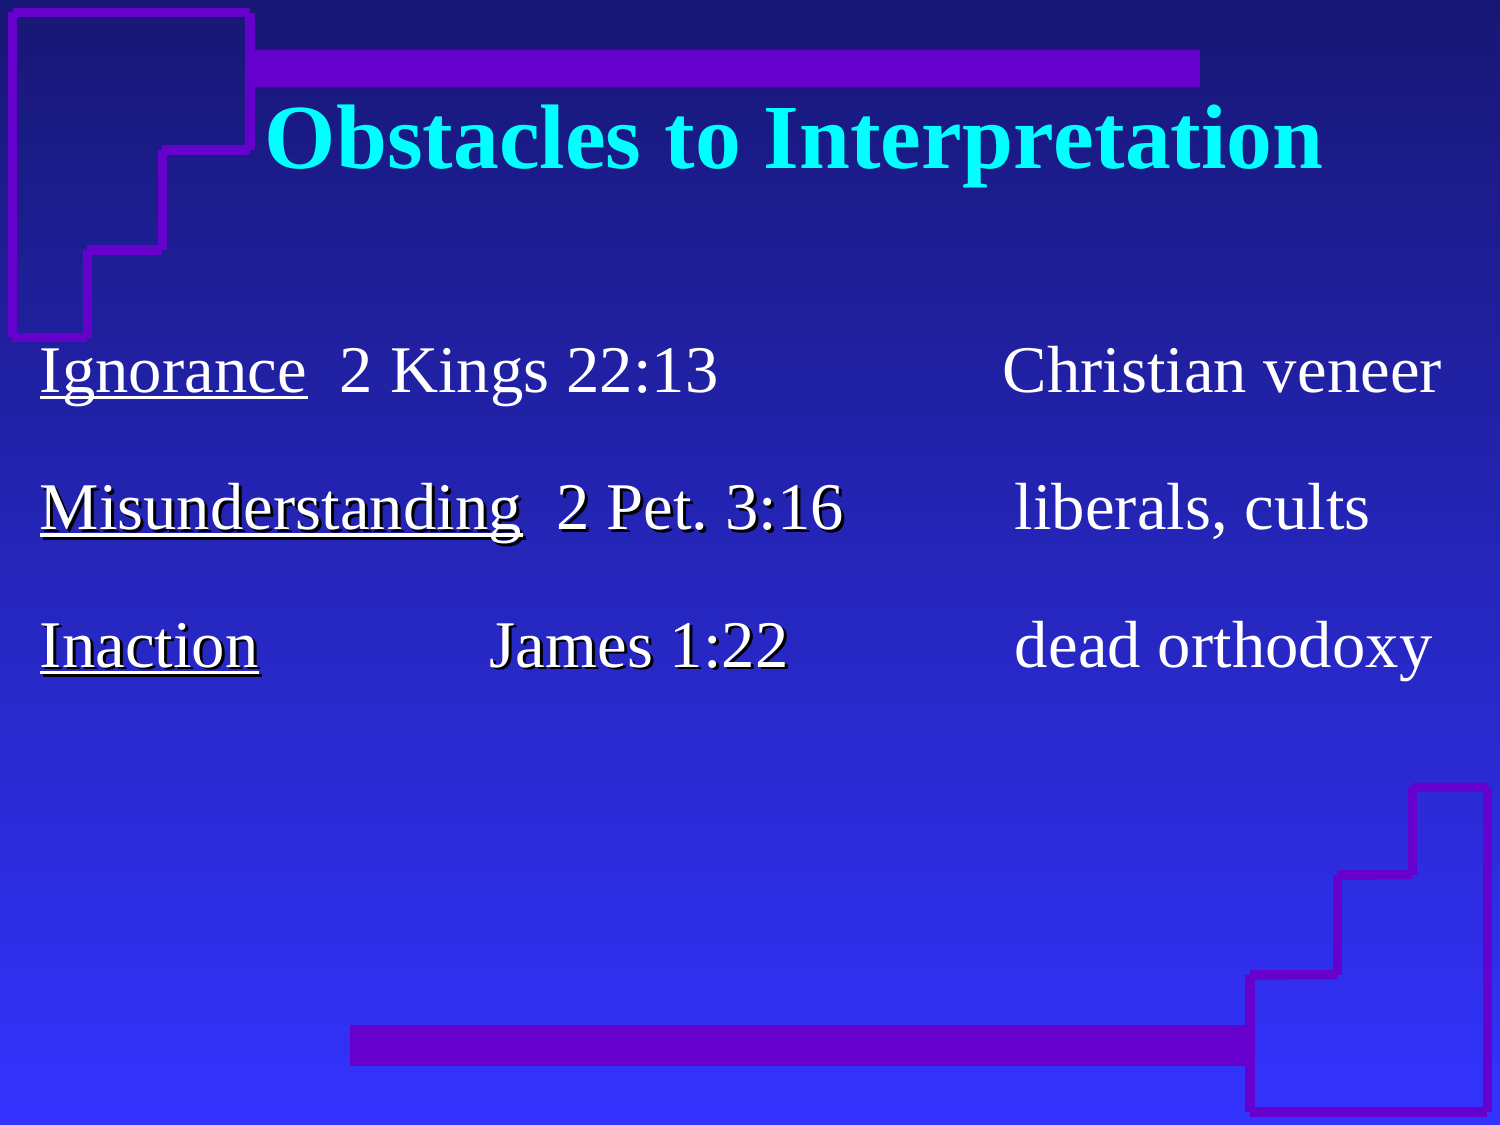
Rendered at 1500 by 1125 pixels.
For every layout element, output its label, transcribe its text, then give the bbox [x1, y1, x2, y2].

text_box liberals, cults [999, 462, 1488, 552]
text_box dead orthodoxy [999, 599, 1500, 690]
title Obstacles to Interpretation [249, 74, 1450, 201]
text_box Inaction James 1:22 [24, 599, 963, 700]
text_box Christian veneer [987, 324, 1500, 415]
text_box Misunderstanding 2 Pet. 3:16 [24, 462, 1000, 563]
list Ignorance 2 Kings 22:13 [24, 324, 963, 426]
